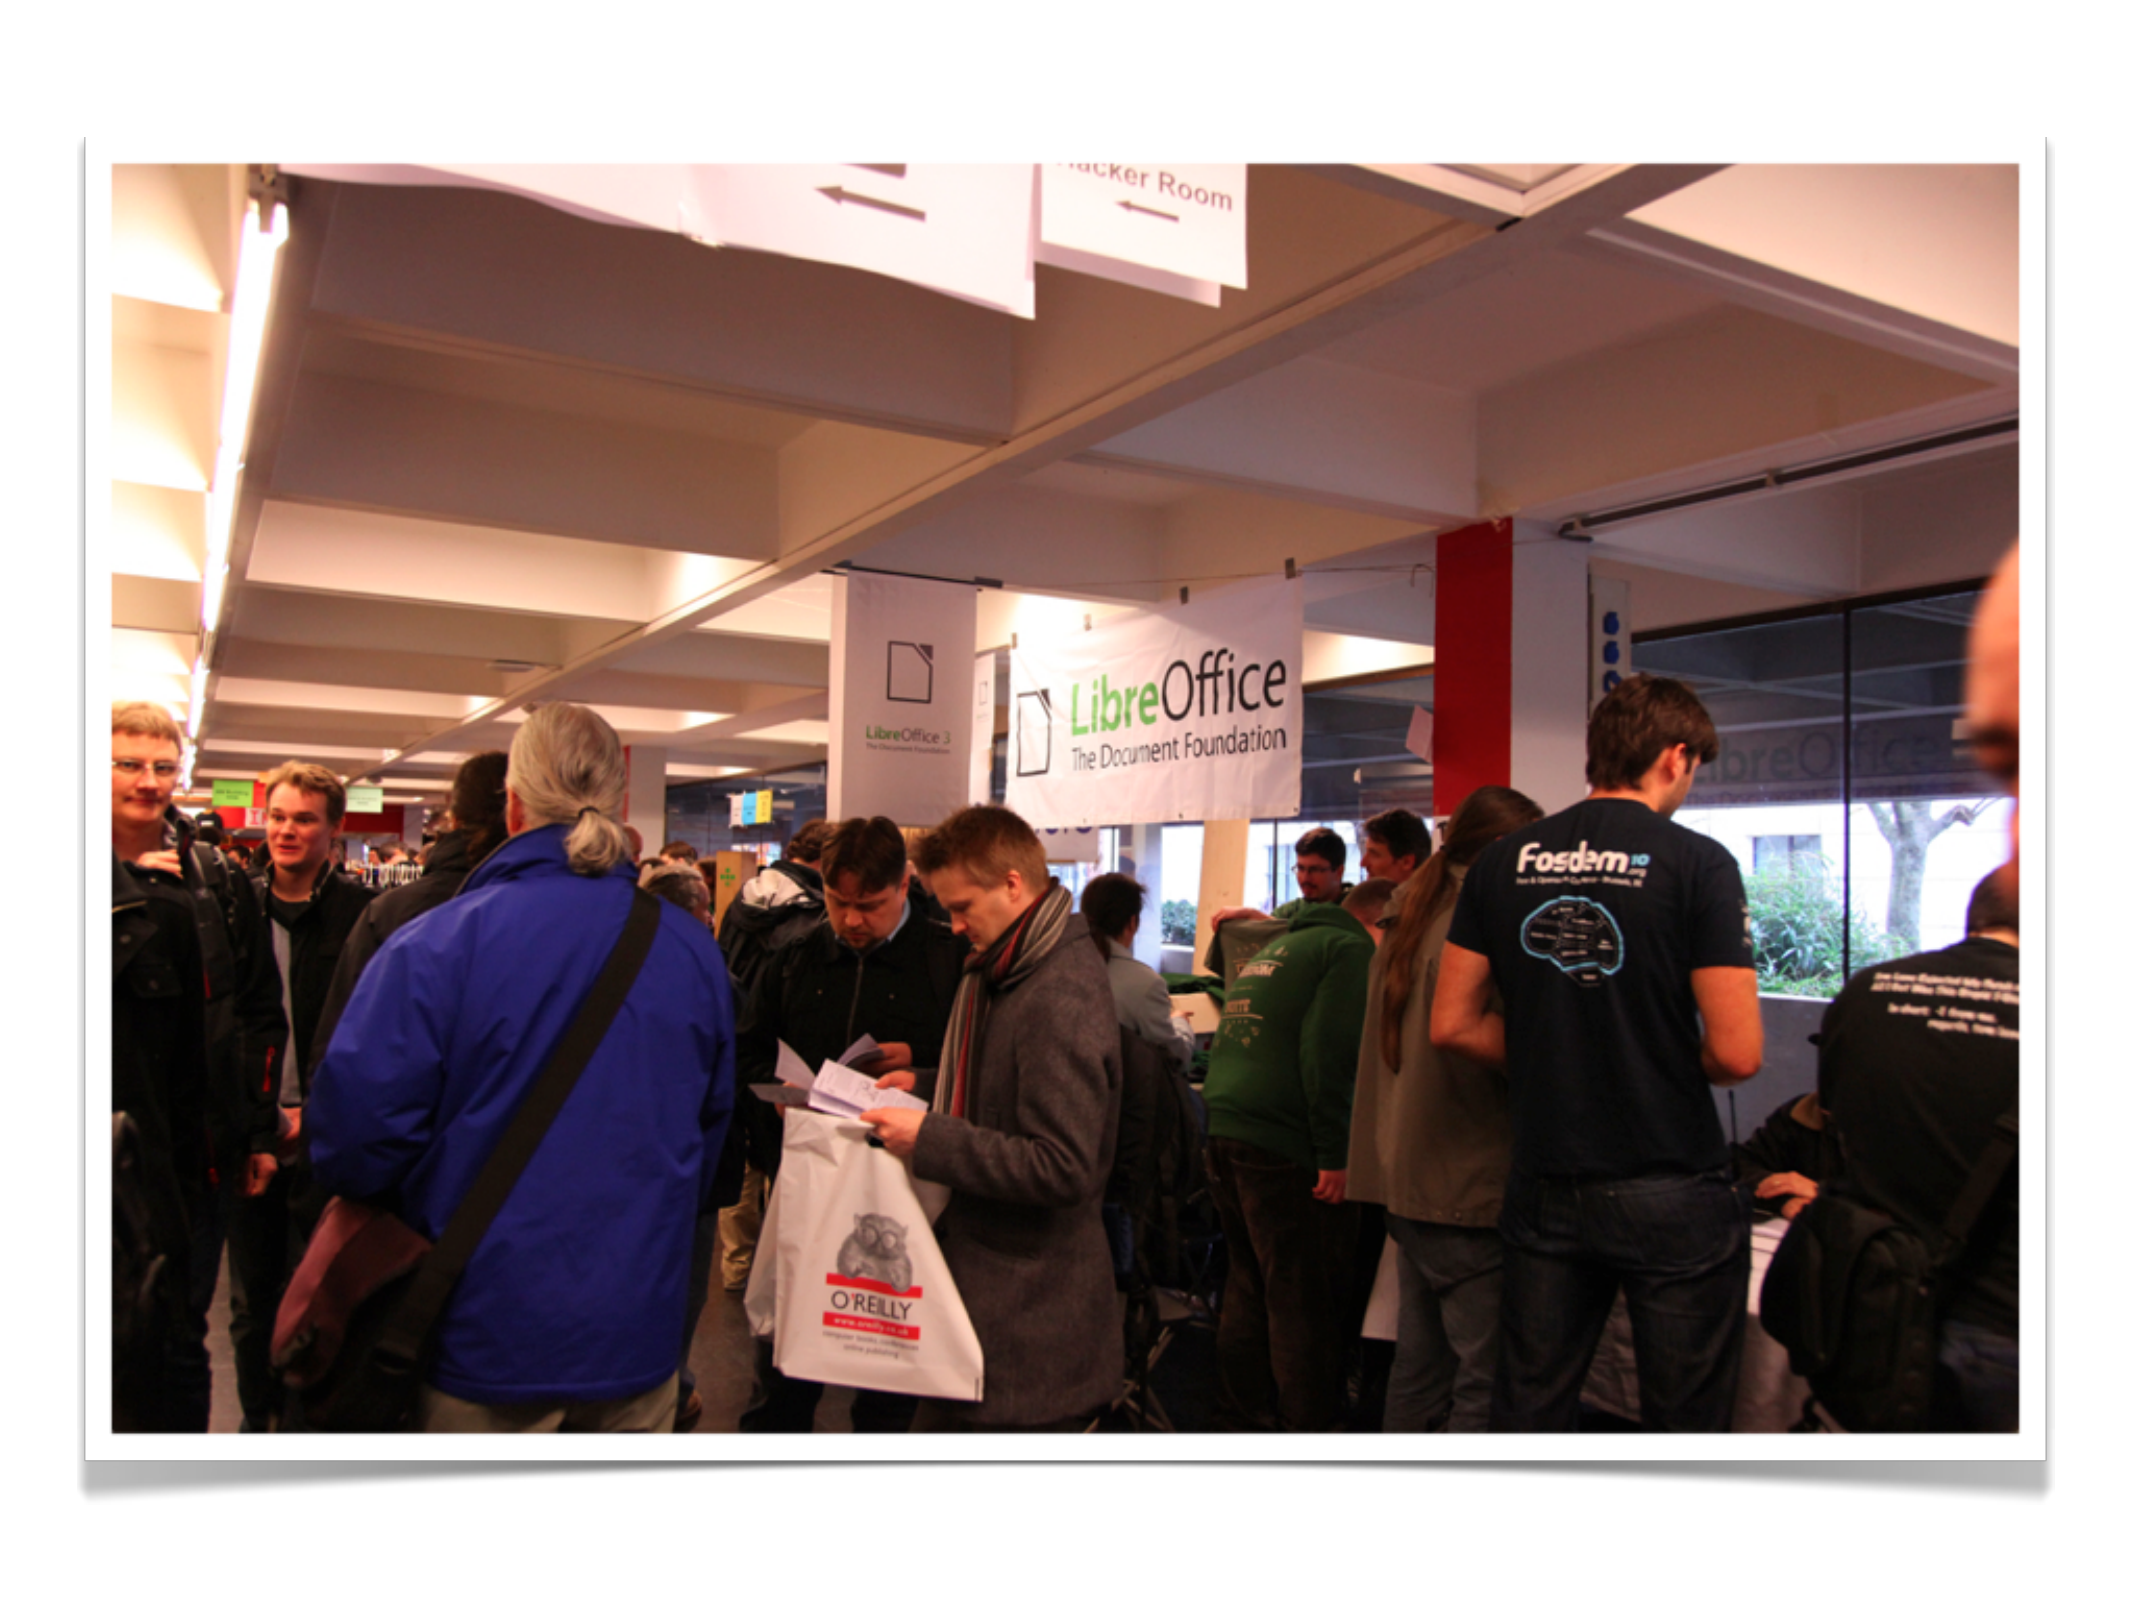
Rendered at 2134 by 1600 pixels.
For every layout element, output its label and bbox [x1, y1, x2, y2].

picture [77, 137, 2055, 1505]
